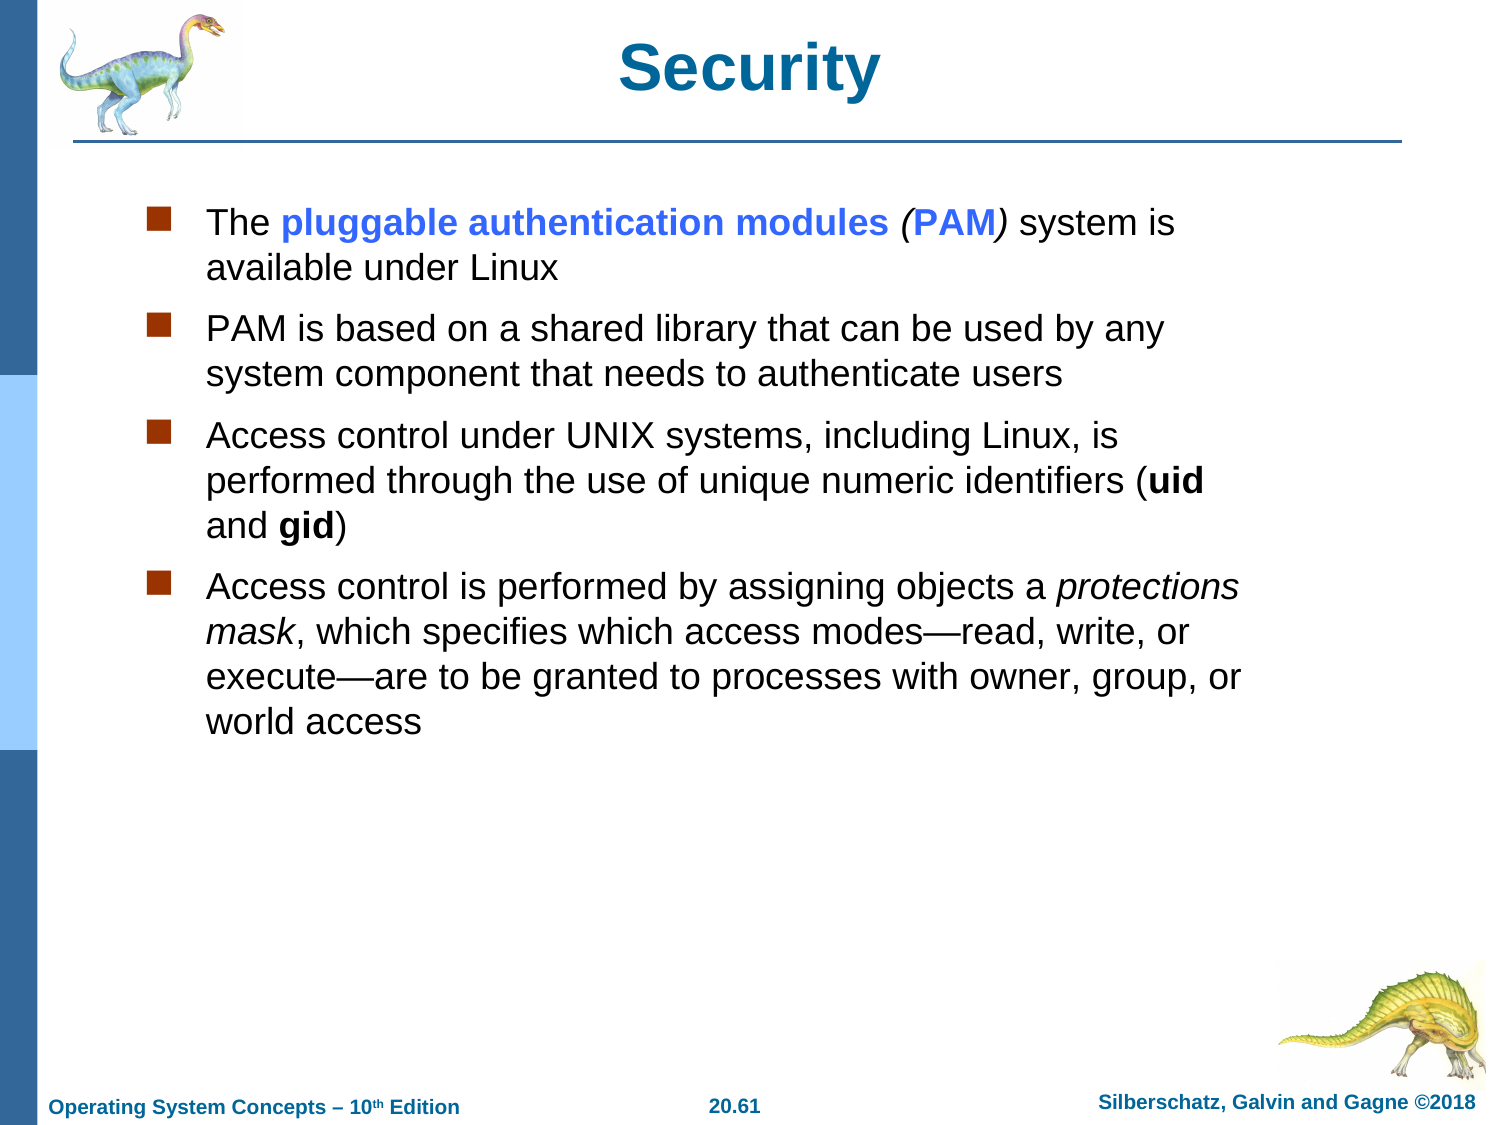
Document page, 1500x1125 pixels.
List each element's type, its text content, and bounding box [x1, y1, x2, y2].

picture [1415, 1094, 1423, 1099]
picture [46, 0, 243, 149]
picture [1275, 959, 1486, 1090]
title Security [75, 16, 1426, 112]
list The pluggable authentication modules (PAM) system is available under Linux PAM is based on a shared library that can be used by any system component that needs to authenticate users Access control under UNIX systems, including Linux, is performed through the use of unique numeric identifiers (uid and gid) Access control is performed by assigning objects a protections mask, which specifies which access modes—read, write, or execute—are to be granted to processes with owner, group, or world access [134, 190, 1269, 934]
